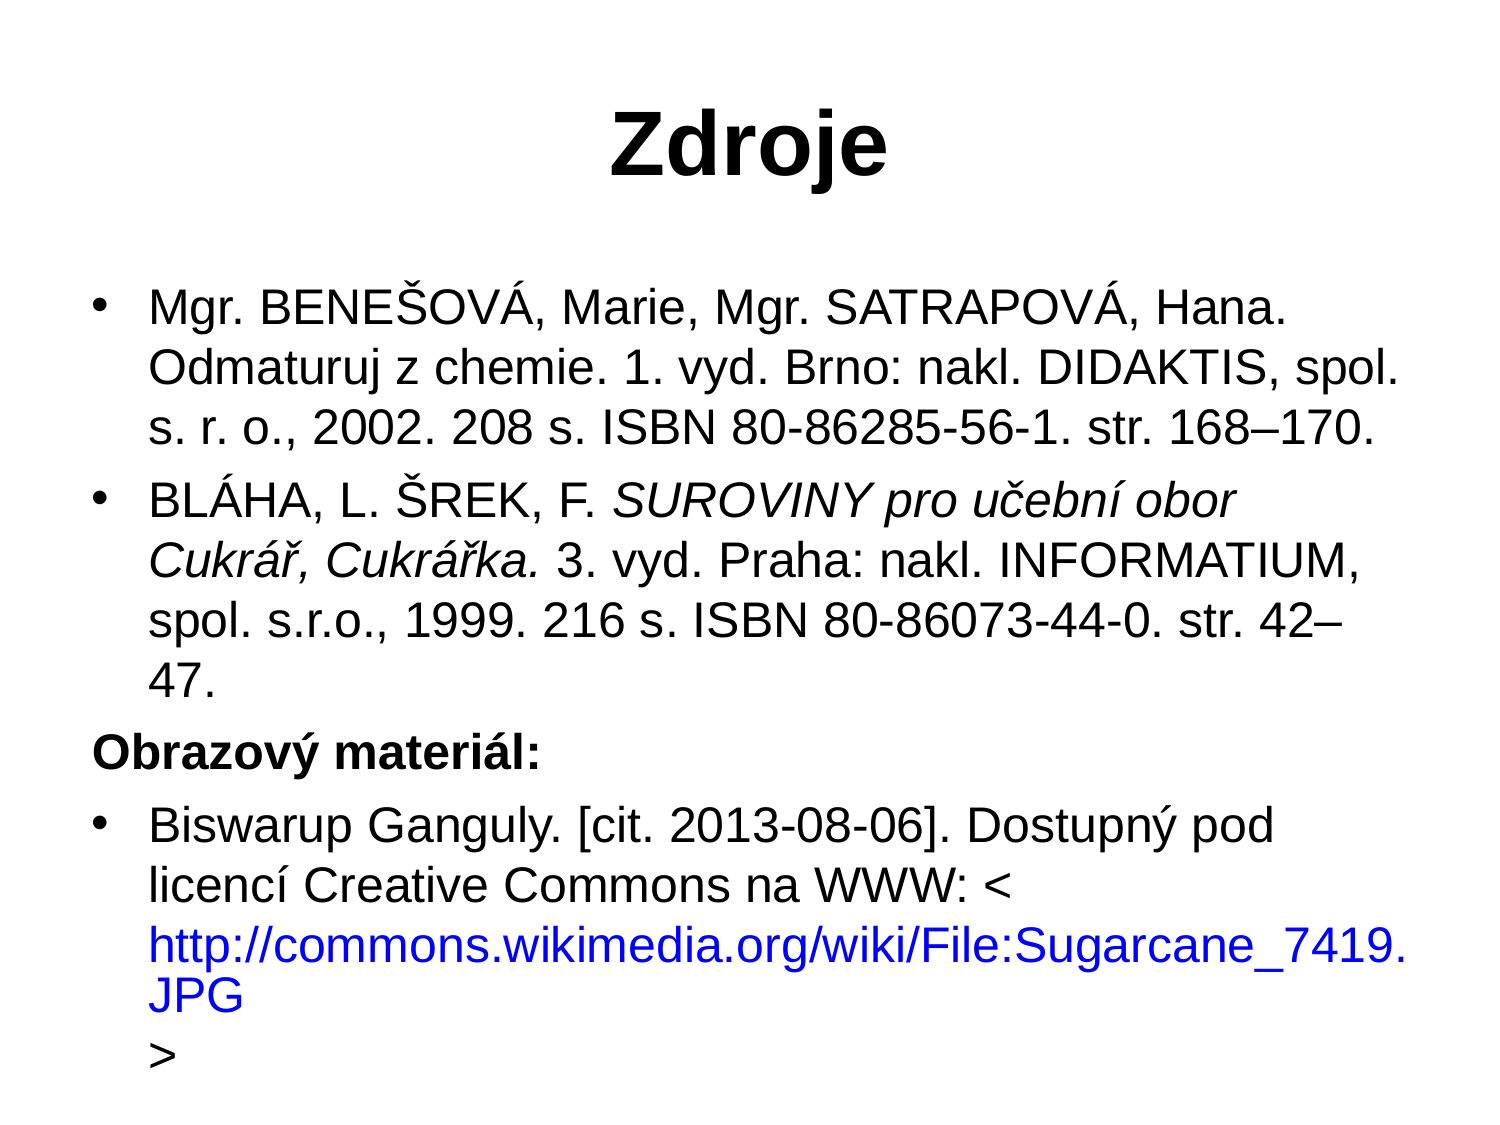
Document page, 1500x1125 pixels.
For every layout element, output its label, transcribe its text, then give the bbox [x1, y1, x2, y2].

title Zdroje [75, 45, 1426, 233]
list Mgr. BENEŠOVÁ, Marie, Mgr. SATRAPOVÁ, Hana. Odmaturuj z chemie. 1. vyd. Brno: nakl. DIDAKTIS, spol. s. r. o., 2002. 208 s. ISBN 80-86285-56-1. str. 168–170. BLÁHA, L. ŠREK, F. SUROVINY pro učební obor Cukrář, Cukrářka. 3. vyd. Praha: nakl. INFORMATIUM, spol. s.r.o., 1999. 216 s. ISBN 80-86073-44-0. str. 42–47. Obrazový materiál: Biswarup Ganguly. [cit. 2013-08-06]. Dostupný pod licencí Creative Commons na WWW: <http://commons.wikimedia.org/wiki/File:Sugarcane_7419.JPG> [76, 267, 1427, 1113]
